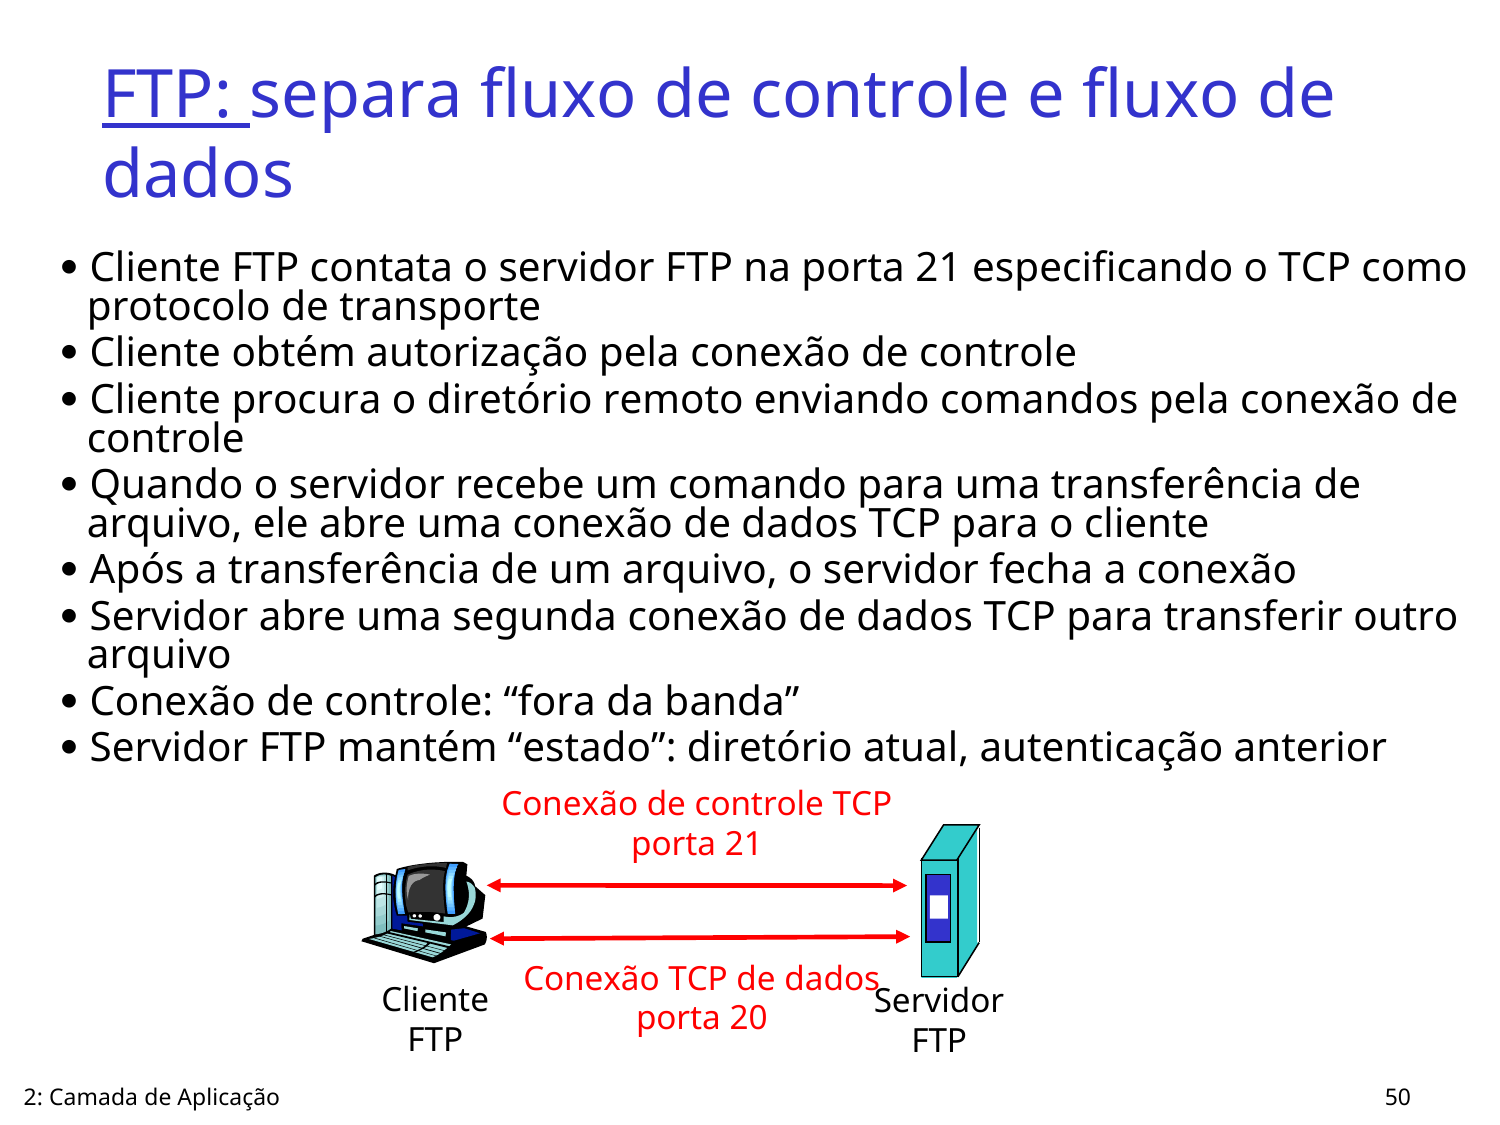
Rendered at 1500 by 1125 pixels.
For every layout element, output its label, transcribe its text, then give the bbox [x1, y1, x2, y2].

text_box [921, 824, 980, 971]
list  Cliente FTP contata o servidor FTP na porta 21 especificando o TCP como protocolo de transporte  Cliente obtém autorização pela conexão de controle  Cliente procura o diretório remoto enviando comandos pela conexão de controle  Quando o servidor recebe um comando para uma transferência de arquivo, ele abre uma conexão de dados TCP para o cliente  Após a transferência de um arquivo, o servidor fecha a conexão  Servidor abre uma segunda conexão de dados TCP para transferir outro arquivo  Conexão de controle: “fora da banda”  Servidor FTP mantém “estado”: diretório atual, autenticação anterior [47, 242, 1500, 781]
text_box Conexão TCP de dados porta 20 [494, 949, 910, 1045]
text_box Conexão de controle TCP porta 21 [472, 781, 922, 871]
text_box Servidor FTP [858, 971, 1020, 1068]
picture [361, 860, 489, 964]
title FTP: separa fluxo de controle e fluxo de dados [87, 37, 1363, 225]
text_box Cliente FTP [366, 970, 505, 1067]
